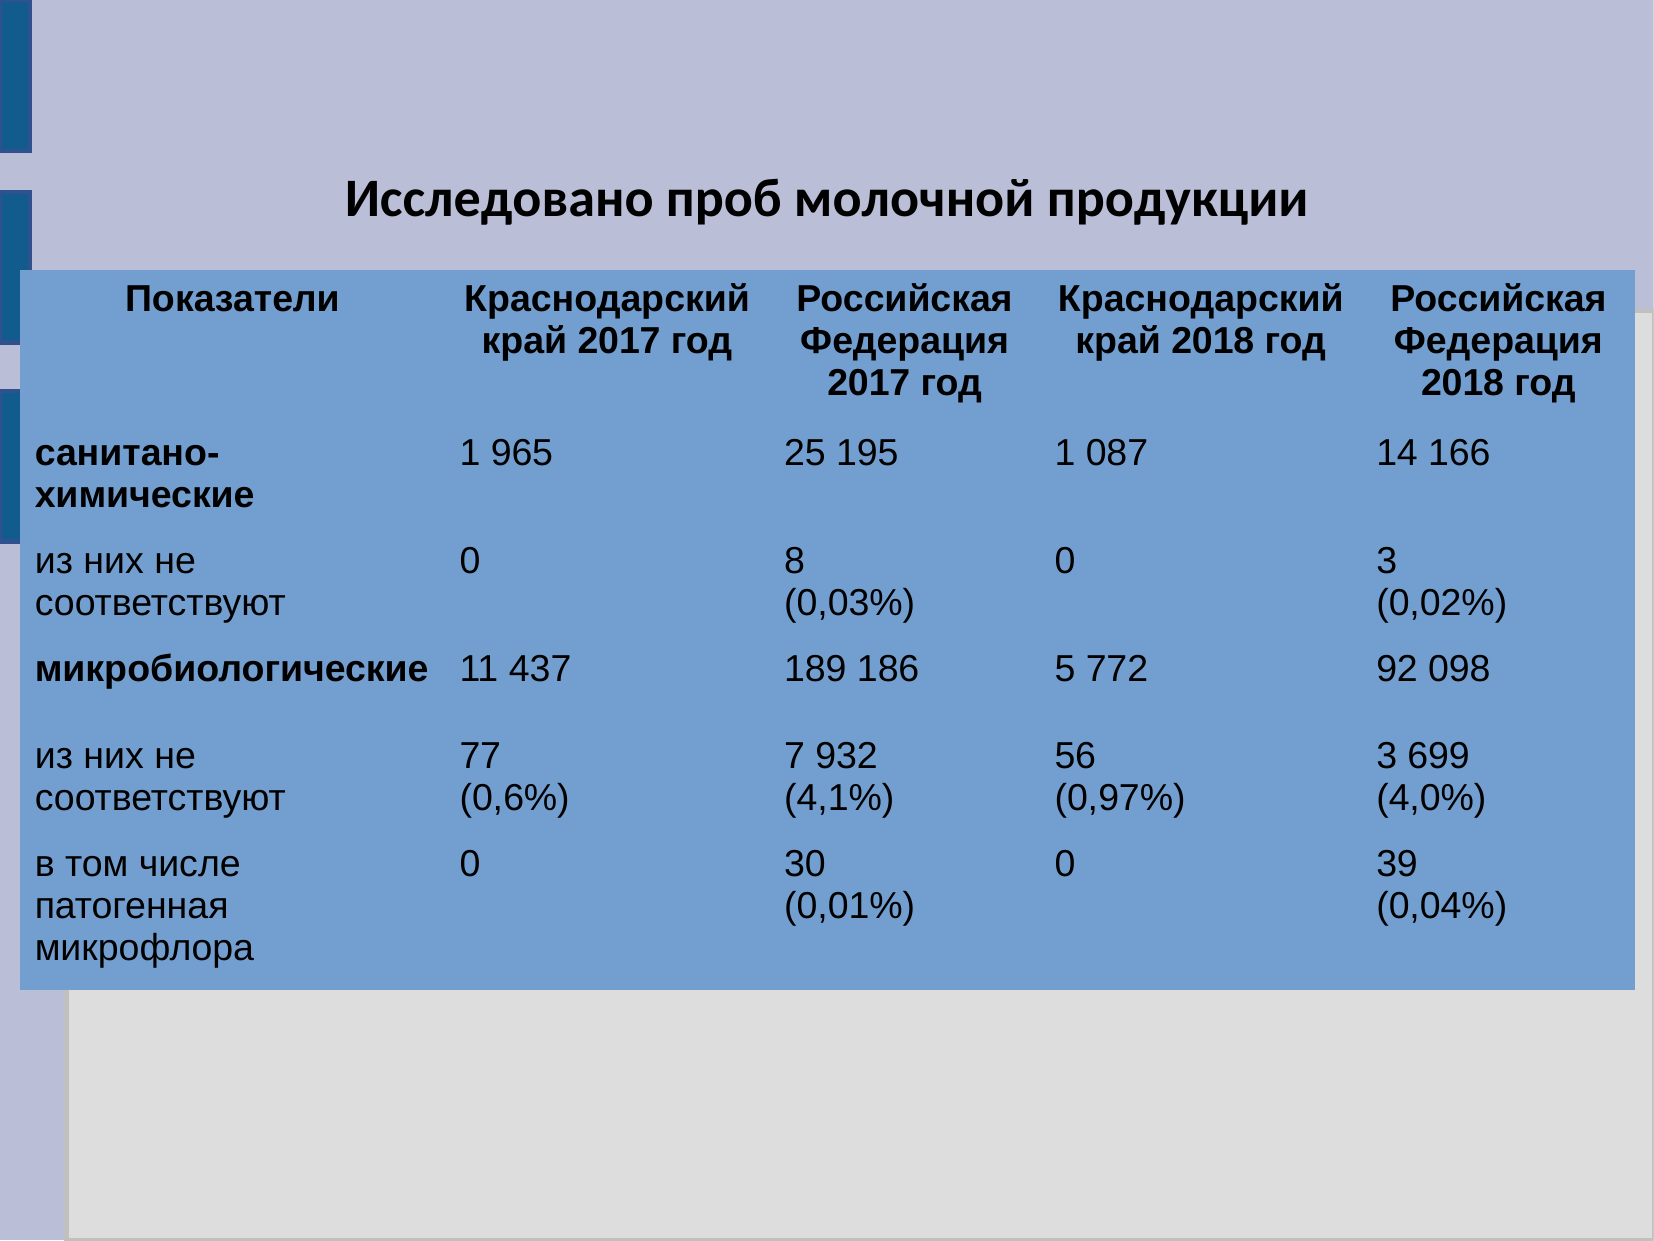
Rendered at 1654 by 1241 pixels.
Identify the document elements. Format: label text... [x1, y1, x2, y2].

table_cell в том числе патогенная микрофлора [20, 835, 445, 990]
table_cell 25 195 [769, 424, 1040, 532]
table_cell 1 087 [1040, 424, 1362, 532]
table_cell 5 772 [1040, 641, 1362, 727]
table_cell микробиологические [20, 641, 445, 727]
table_cell 30 (0,01%) [769, 835, 1040, 990]
table_cell 3 (0,02%) [1362, 532, 1635, 641]
title Исследовано проб молочной продукции [121, 91, 1534, 270]
table_cell 0 [1040, 835, 1362, 990]
table_cell 39 (0,04%) [1362, 835, 1635, 990]
table_header Показатели [20, 270, 445, 424]
table_cell 3 699 (4,0%) [1362, 727, 1635, 835]
table_cell 77 (0,6%) [445, 727, 769, 835]
table_header Краснодарский край 2017 год [445, 270, 769, 424]
table_cell 56 (0,97%) [1040, 727, 1362, 835]
table_cell из них не соответствуют [20, 727, 445, 835]
table_cell 11 437 [445, 641, 769, 727]
table_cell 0 [445, 835, 769, 990]
table_cell санитано-химические [20, 424, 445, 532]
table_header Российская Федерация 2017 год [769, 270, 1040, 424]
table_cell 189 186 [769, 641, 1040, 727]
table_cell 92 098 [1362, 641, 1635, 727]
table_cell из них не соответствуют [20, 532, 445, 641]
table_header Российская Федерация 2018 год [1362, 270, 1635, 424]
table_cell 7 932 (4,1%) [769, 727, 1040, 835]
table_cell 14 166 [1362, 424, 1635, 532]
table_cell 0 [1040, 532, 1362, 641]
table_cell 8 (0,03%) [769, 532, 1040, 641]
table_cell 1 965 [445, 424, 769, 532]
table_header Краснодарский край 2018 год [1040, 270, 1362, 424]
table_cell 0 [445, 532, 769, 641]
